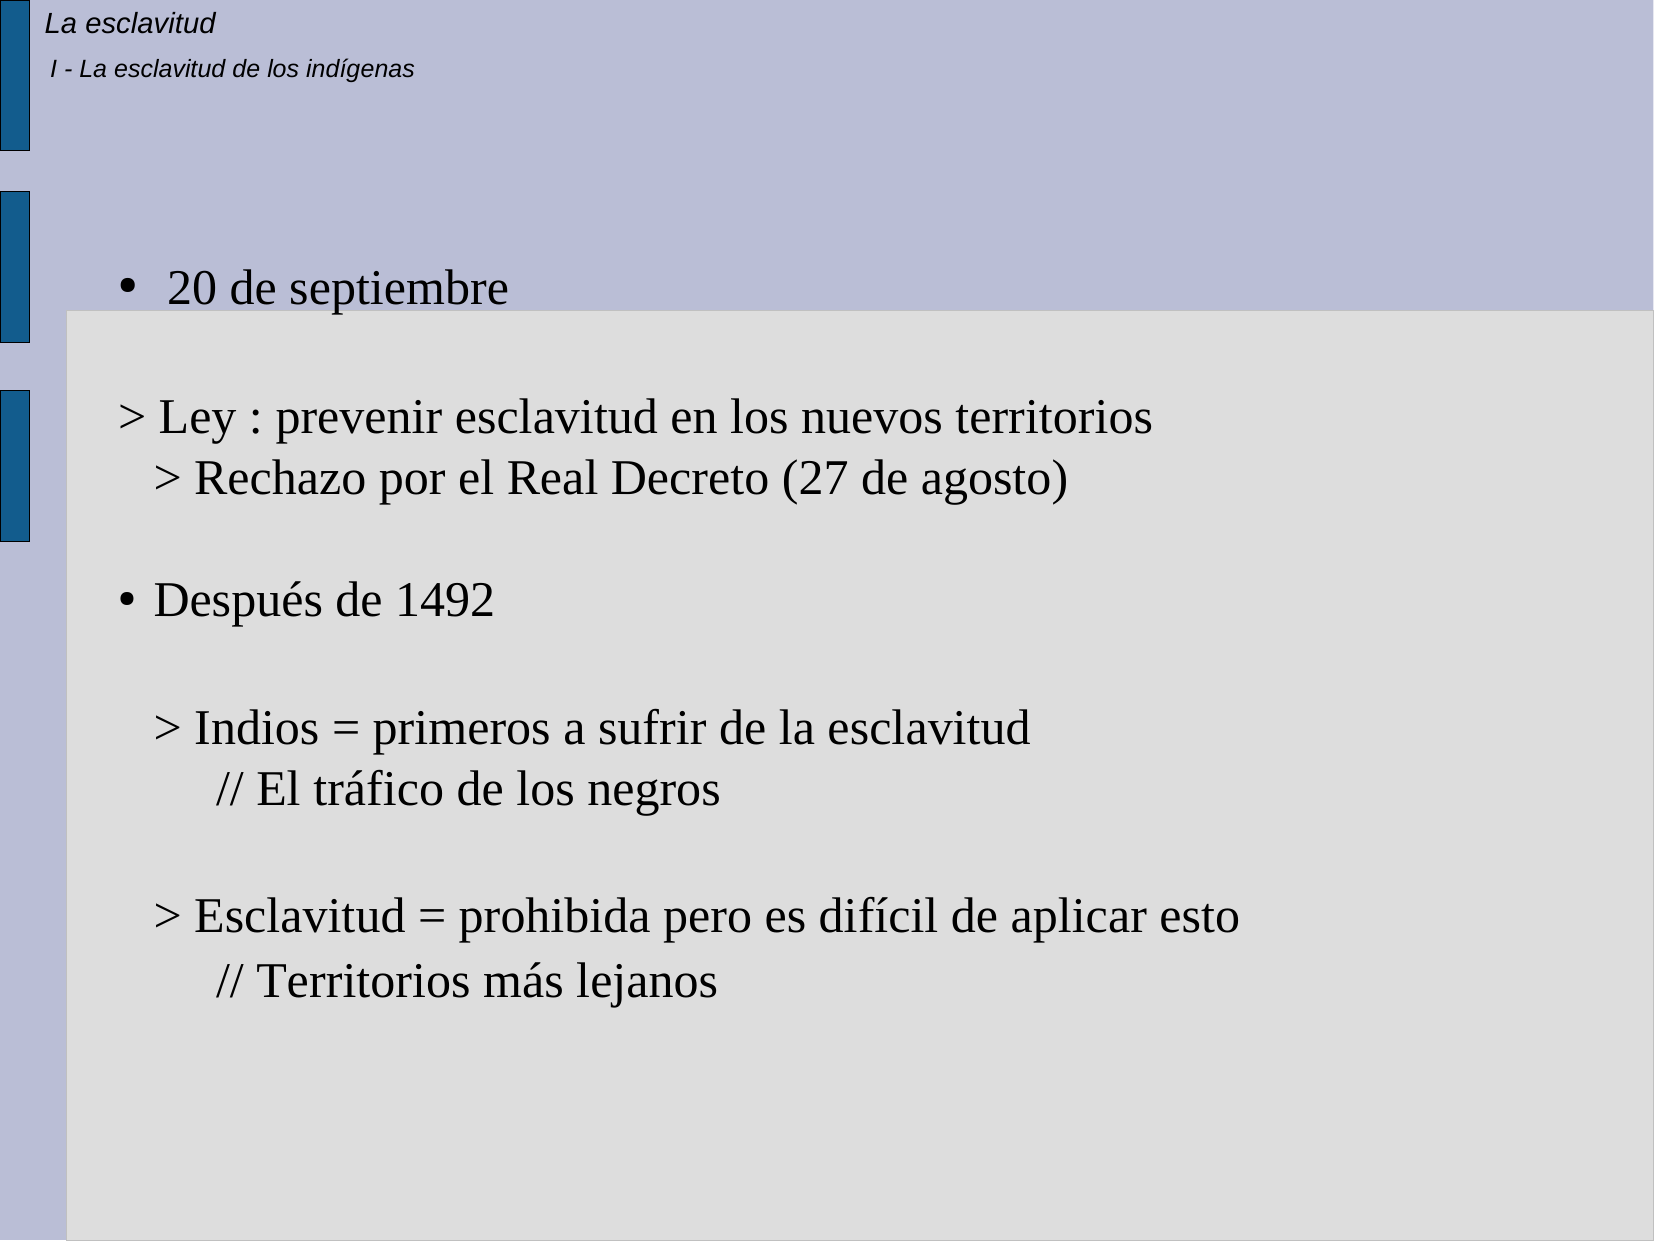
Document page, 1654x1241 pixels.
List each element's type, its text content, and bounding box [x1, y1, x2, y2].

subtitle 20 de septiembre > Ley : prevenir esclavitud en los nuevos territorios > Rechazo por el Real Decreto (27 de agosto) Después de 1492 > Indios = primeros a sufrir de la esclavitud // El tráfico de los negros > Esclavitud = prohibida pero es difícil de aplicar esto // Territorios más lejanos [82, 256, 1571, 1149]
text_box I - La esclavitud de los indígenas [35, 47, 745, 90]
